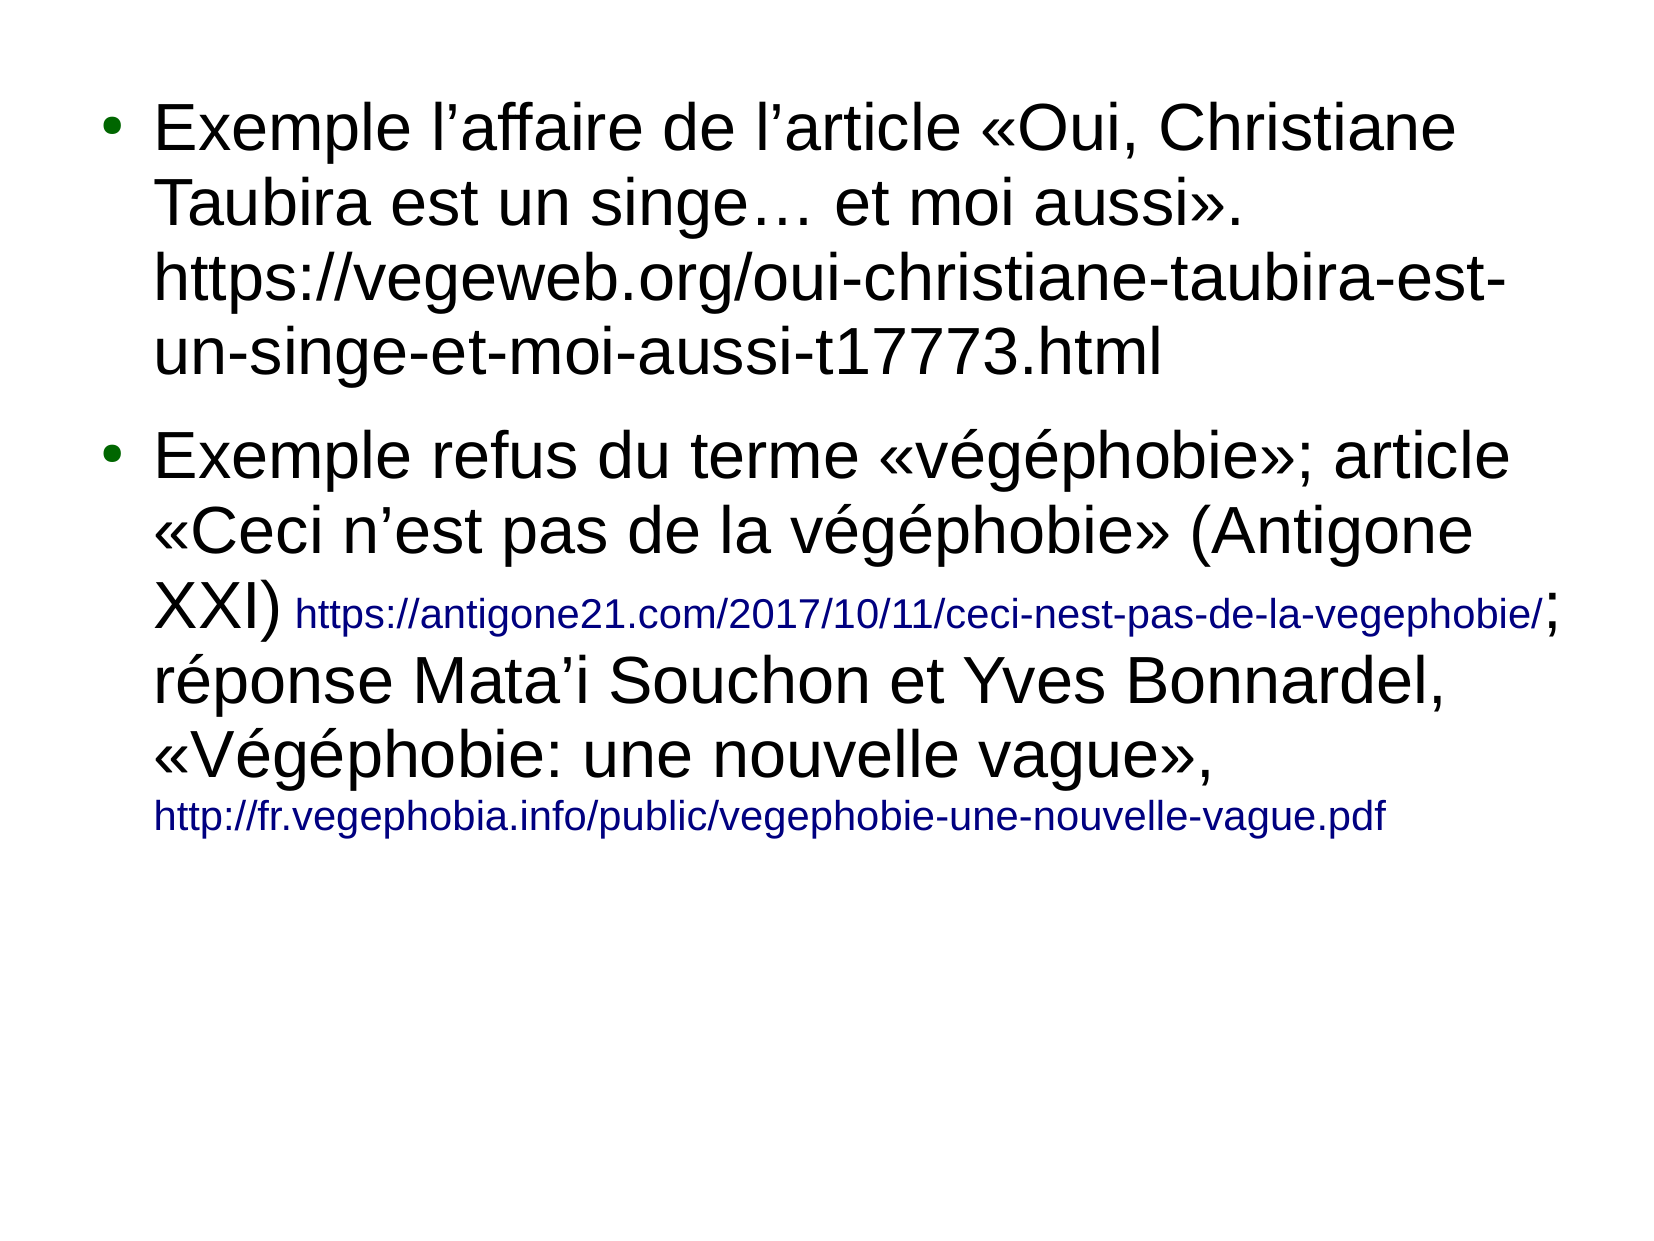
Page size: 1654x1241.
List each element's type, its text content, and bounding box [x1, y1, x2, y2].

list Exemple l’affaire de l’article «Oui, Christiane Taubira est un singe… et moi aussi». https://vegeweb.org/oui-christiane-taubira-est-un-singe-et-moi-aussi-t17773.html Exemple refus du terme «végéphobie»; article «Ceci n’est pas de la végéphobie» (Antigone XXI) https://antigone21.com/2017/10/11/ceci-nest-pas-de-la-vegephobie/; réponse Mata’i Souchon et Yves Bonnardel, «Végéphobie: une nouvelle vague», http://fr.vegephobia.info/public/vegephobie-une-nouvelle-vague.pdf [82, 90, 1571, 1171]
